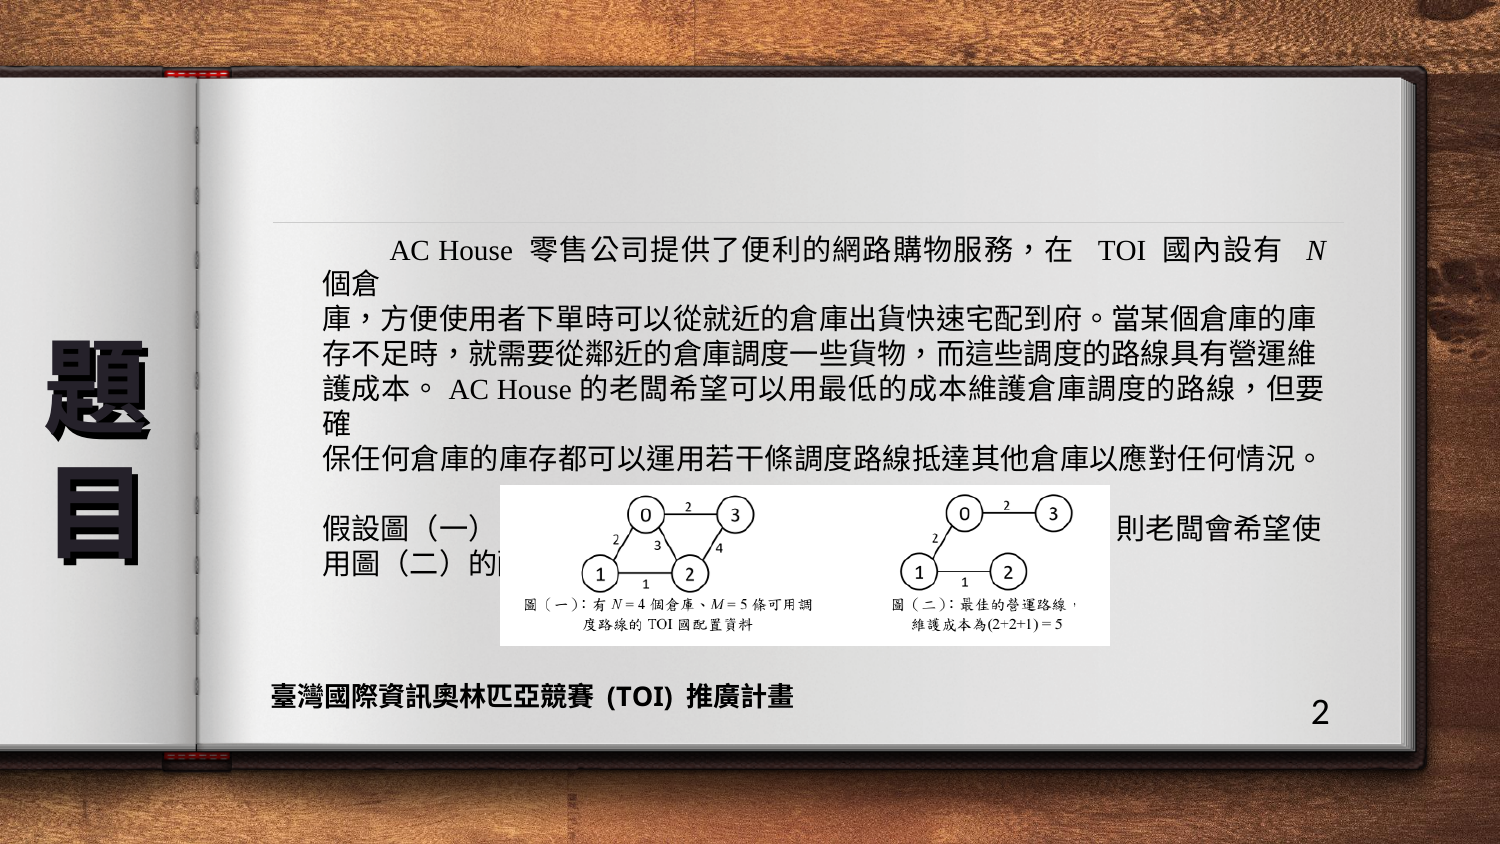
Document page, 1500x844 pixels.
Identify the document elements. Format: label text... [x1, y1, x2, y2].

text_box AC House 零售公司提供了便利的網路購物服務，在 TOI 國內設有 N 個倉 庫，方便使用者下單時可以從就近的倉庫出貨快速宅配到府。當某個倉庫的庫 存不足時，就需要從鄰近的倉庫調度一些貨物，而這些調度的路線具有營運維 護成本。AC House的老闆希望可以用最低的成本維護倉庫調度的路線，但要確 保任何倉庫的庫存都可以運用若干條調度路線抵達其他倉庫以應對任何情況。 假設圖（一） AC House一開始的倉庫與調度路線成本資料，則老闆會希望使 用圖（二）的配置來管理營運路線。 [307, 223, 1341, 588]
text_box [1295, 672, 1386, 737]
picture [500, 485, 1110, 646]
title 題 目 [28, 306, 210, 552]
